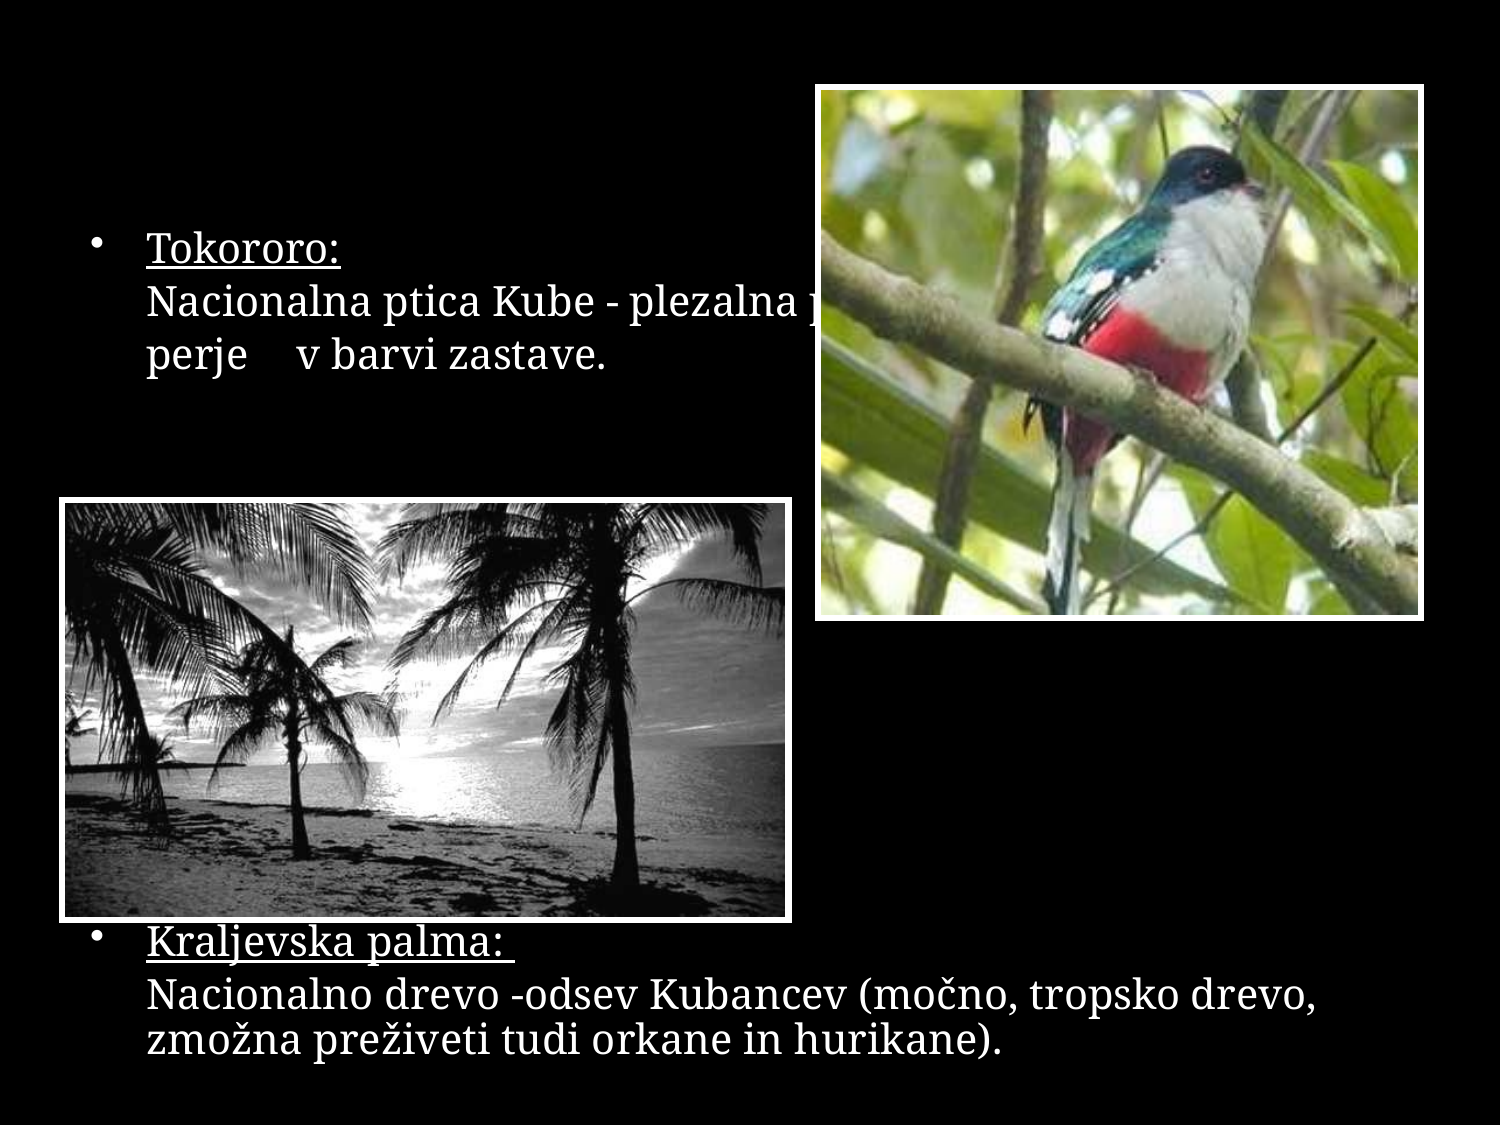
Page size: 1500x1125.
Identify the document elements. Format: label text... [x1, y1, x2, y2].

picture [64, 503, 786, 917]
list Tokororo: Nacionalna ptica Kube - plezalna ptica, perje v barvi zastave. Kraljevska palma: Nacionalno drevo -odsev Kubancev (močno, tropsko drevo, zmožna preživeti tudi orkane in hurikane). [75, 54, 1425, 1094]
picture [820, 90, 1418, 615]
